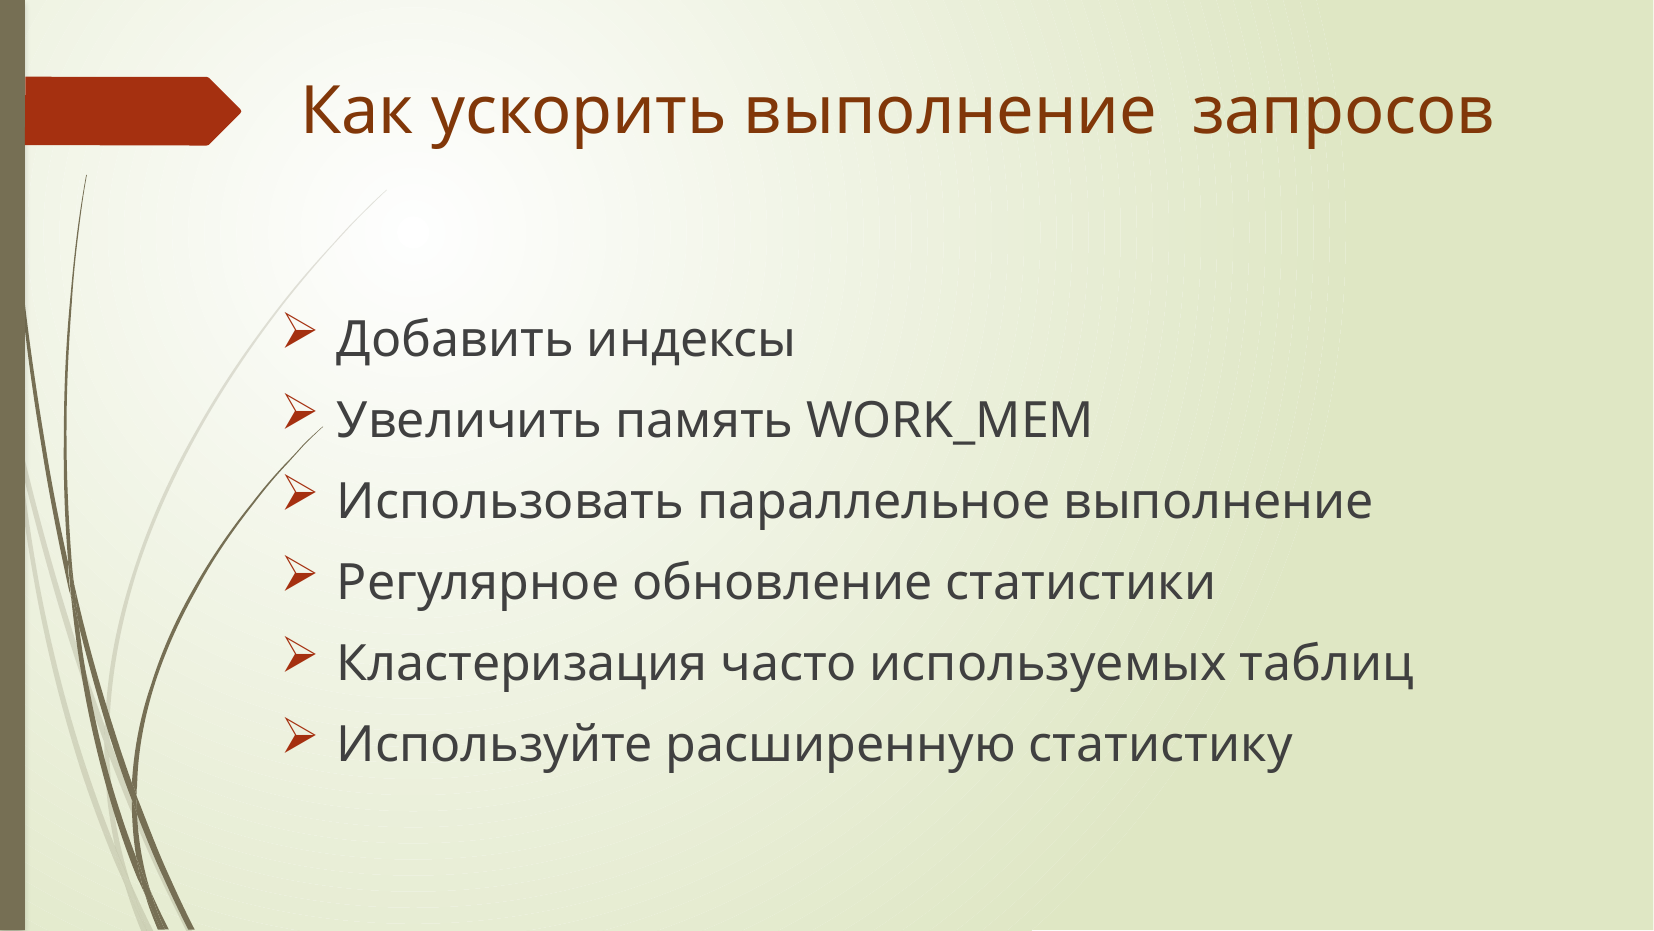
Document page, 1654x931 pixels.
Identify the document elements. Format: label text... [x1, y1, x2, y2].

title Как ускорить выполнение запросов [300, 29, 1595, 186]
text_box Добавить индексы Увеличить память WORK_MEM Использовать параллельное выполнение Регулярное обновление статистики Кластеризация часто используемых таблиц Используйте расширенную статистику [265, 295, 1506, 744]
